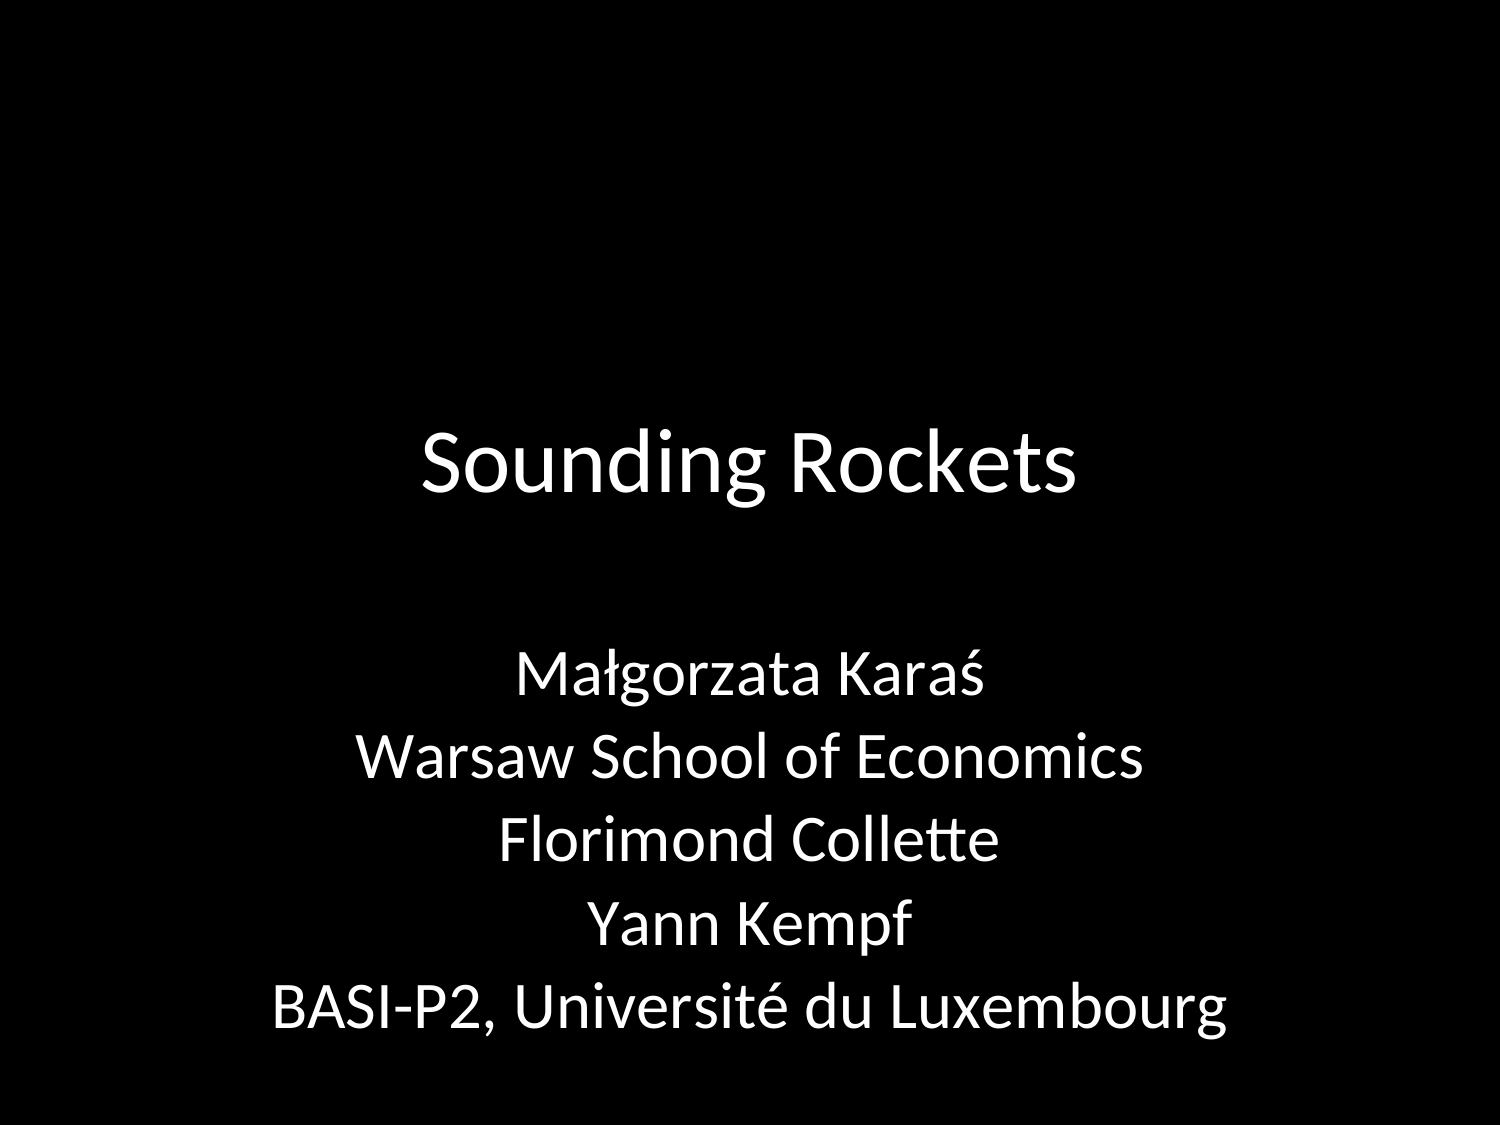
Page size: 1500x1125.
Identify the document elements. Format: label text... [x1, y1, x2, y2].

text_box Małgorzata Karaś Warsaw School of Economics Florimond Collette Yann Kempf BASI-P2, Université du Luxembourg [225, 637, 1276, 1125]
title Sounding Rockets [112, 349, 1388, 591]
